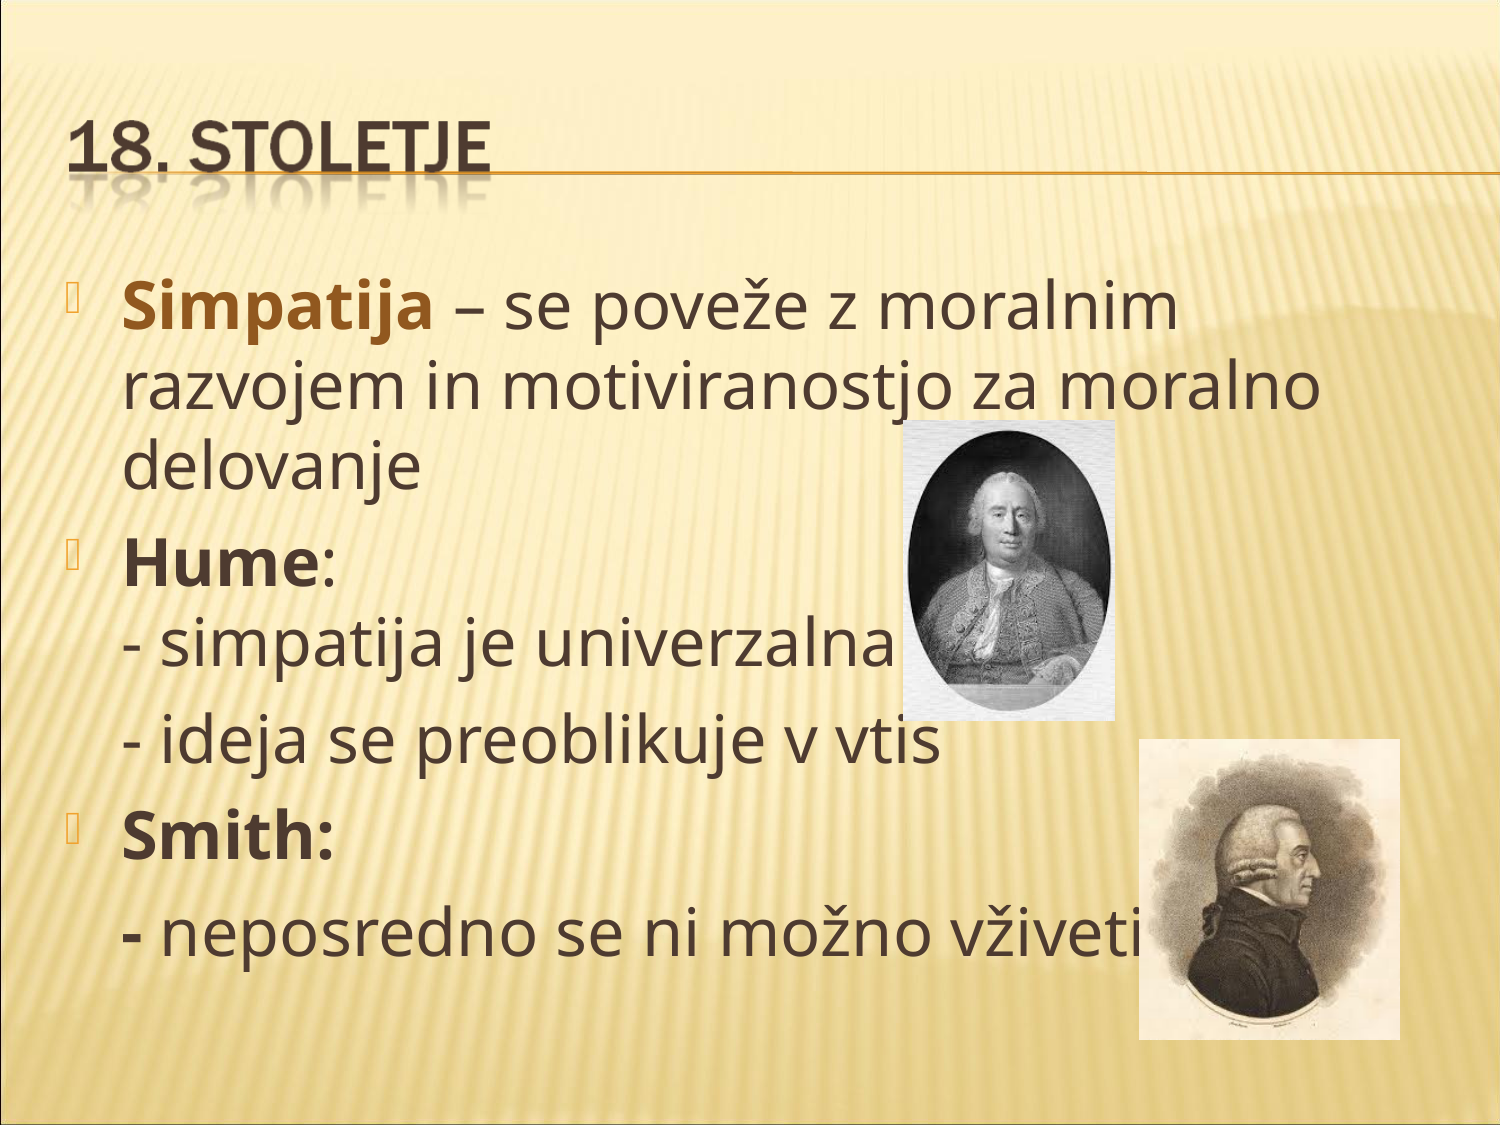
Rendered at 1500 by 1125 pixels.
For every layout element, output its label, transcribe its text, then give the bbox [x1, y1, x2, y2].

list Simpatija – se poveže z moralnim razvojem in motiviranostjo za moralno delovanje Hume: - simpatija je univerzalna - ideja se preoblikuje v vtis Smith: - neposredno se ni možno vživeti [50, 254, 1476, 998]
picture [0, 0, 1500, 1125]
text_box [16, 73, 1477, 264]
